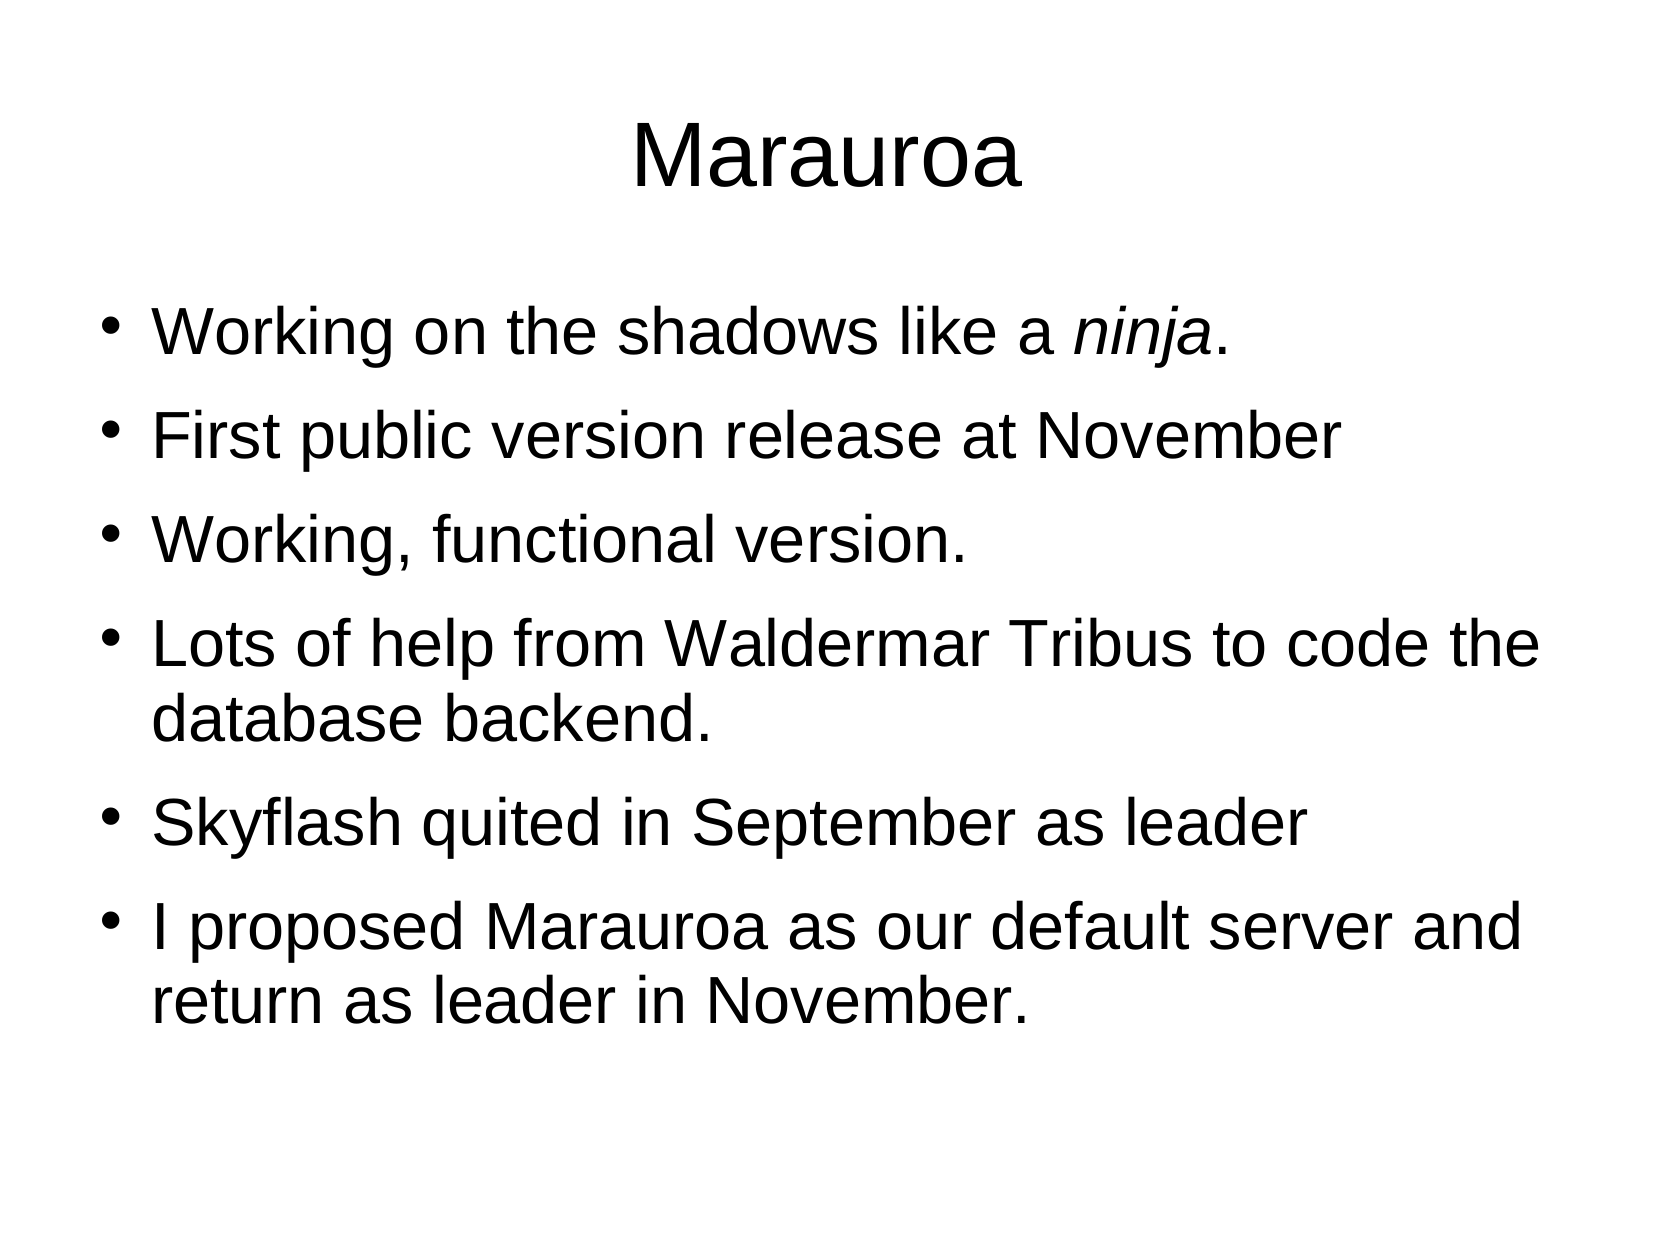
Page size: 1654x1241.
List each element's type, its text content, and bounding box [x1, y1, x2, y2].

title Marauroa [82, 49, 1571, 257]
list Working on the shadows like a ninja. First public version release at November Working, functional version. Lots of help from Waldermar Tribus to code the database backend. Skyflash quited in September as leader I proposed Marauroa as our default server and return as leader in November. [82, 290, 1571, 1109]
